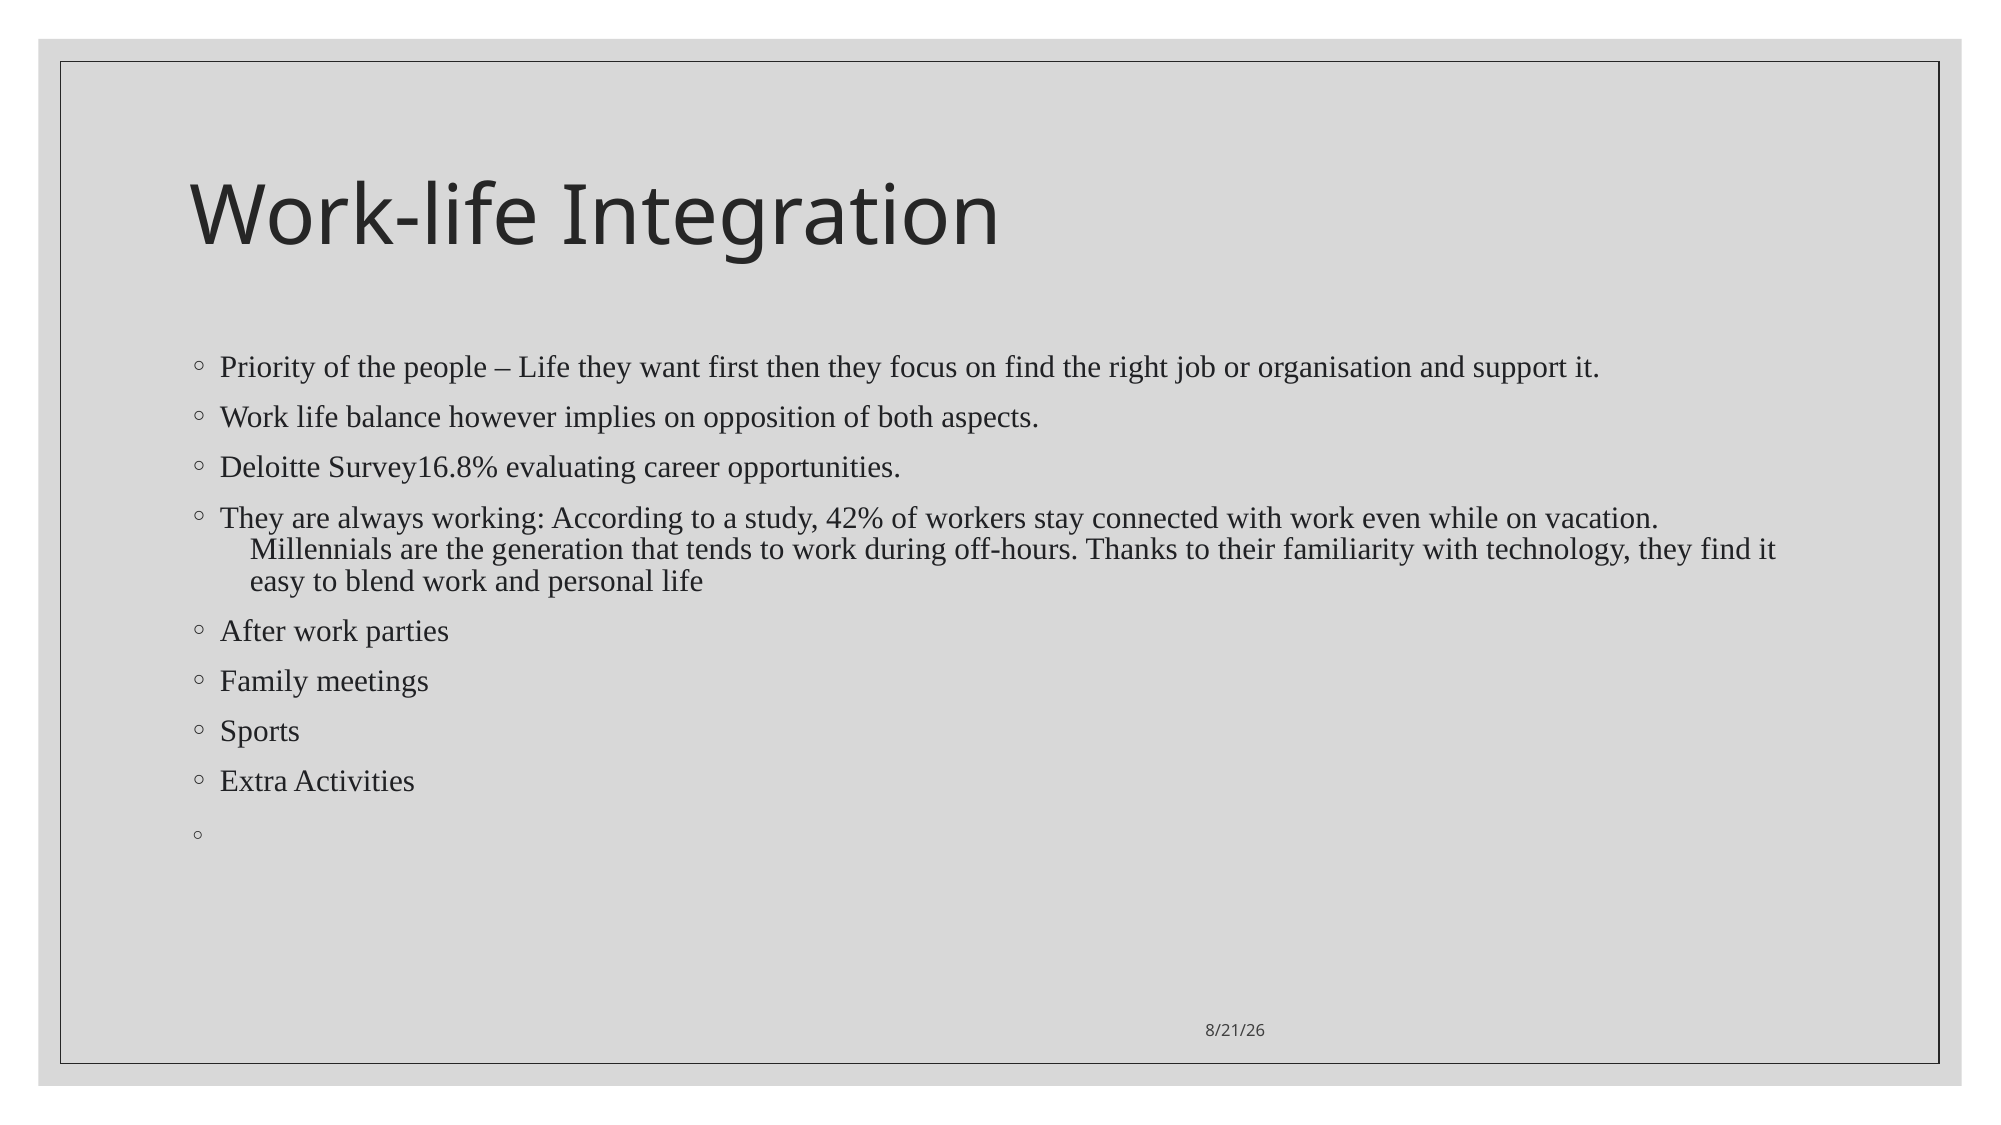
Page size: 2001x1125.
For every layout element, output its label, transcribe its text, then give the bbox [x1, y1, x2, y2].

title Work-life Integration [174, 105, 1825, 331]
list Priority of the people – Life they want first then they focus on find the right job or organisation and support it. Work life balance however implies on opposition of both aspects. Deloitte Survey16.8% evaluating career opportunities. They are always working: According to a study, 42% of workers stay connected with work even while on vacation. Millennials are the generation that tends to work during off-hours. Thanks to their familiarity with technology, they find it easy to blend work and personal life After work parties Family meetings Sports Extra Activities [174, 345, 1825, 977]
text_box 3/22/2023 [1190, 990, 1666, 1051]
